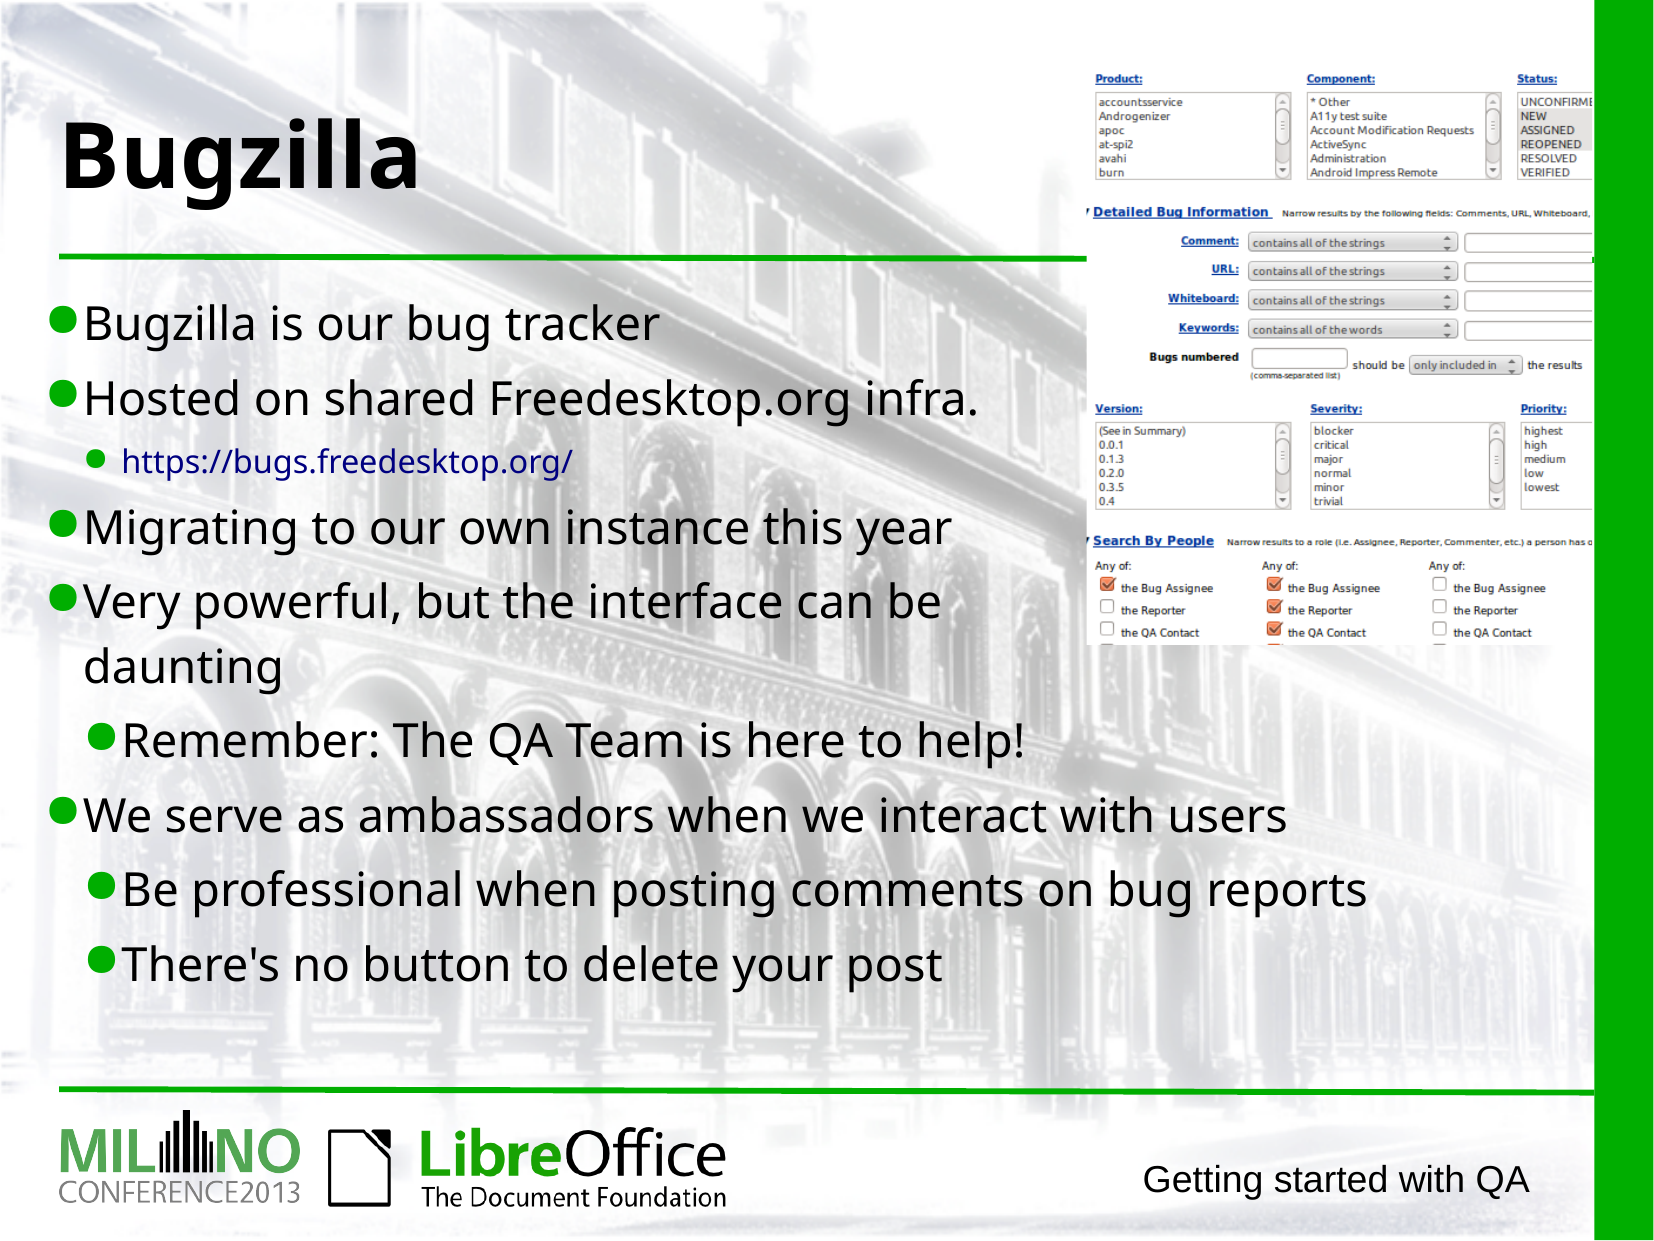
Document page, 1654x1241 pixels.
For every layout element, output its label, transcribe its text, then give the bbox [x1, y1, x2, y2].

picture [0, 1, 1594, 1241]
title Bugzilla [59, 49, 1548, 257]
list Bugzilla is our bug tracker Hosted on shared Freedesktop.org infra. https://bugs.freedesktop.org/ Migrating to our own instance this year Very powerful, but the interface can be daunting Remember: The QA Team is here to help! We serve as ambassadors when we interact with users Be professional when posting comments on bug reports There's no button to delete your post [5, 290, 1453, 1010]
